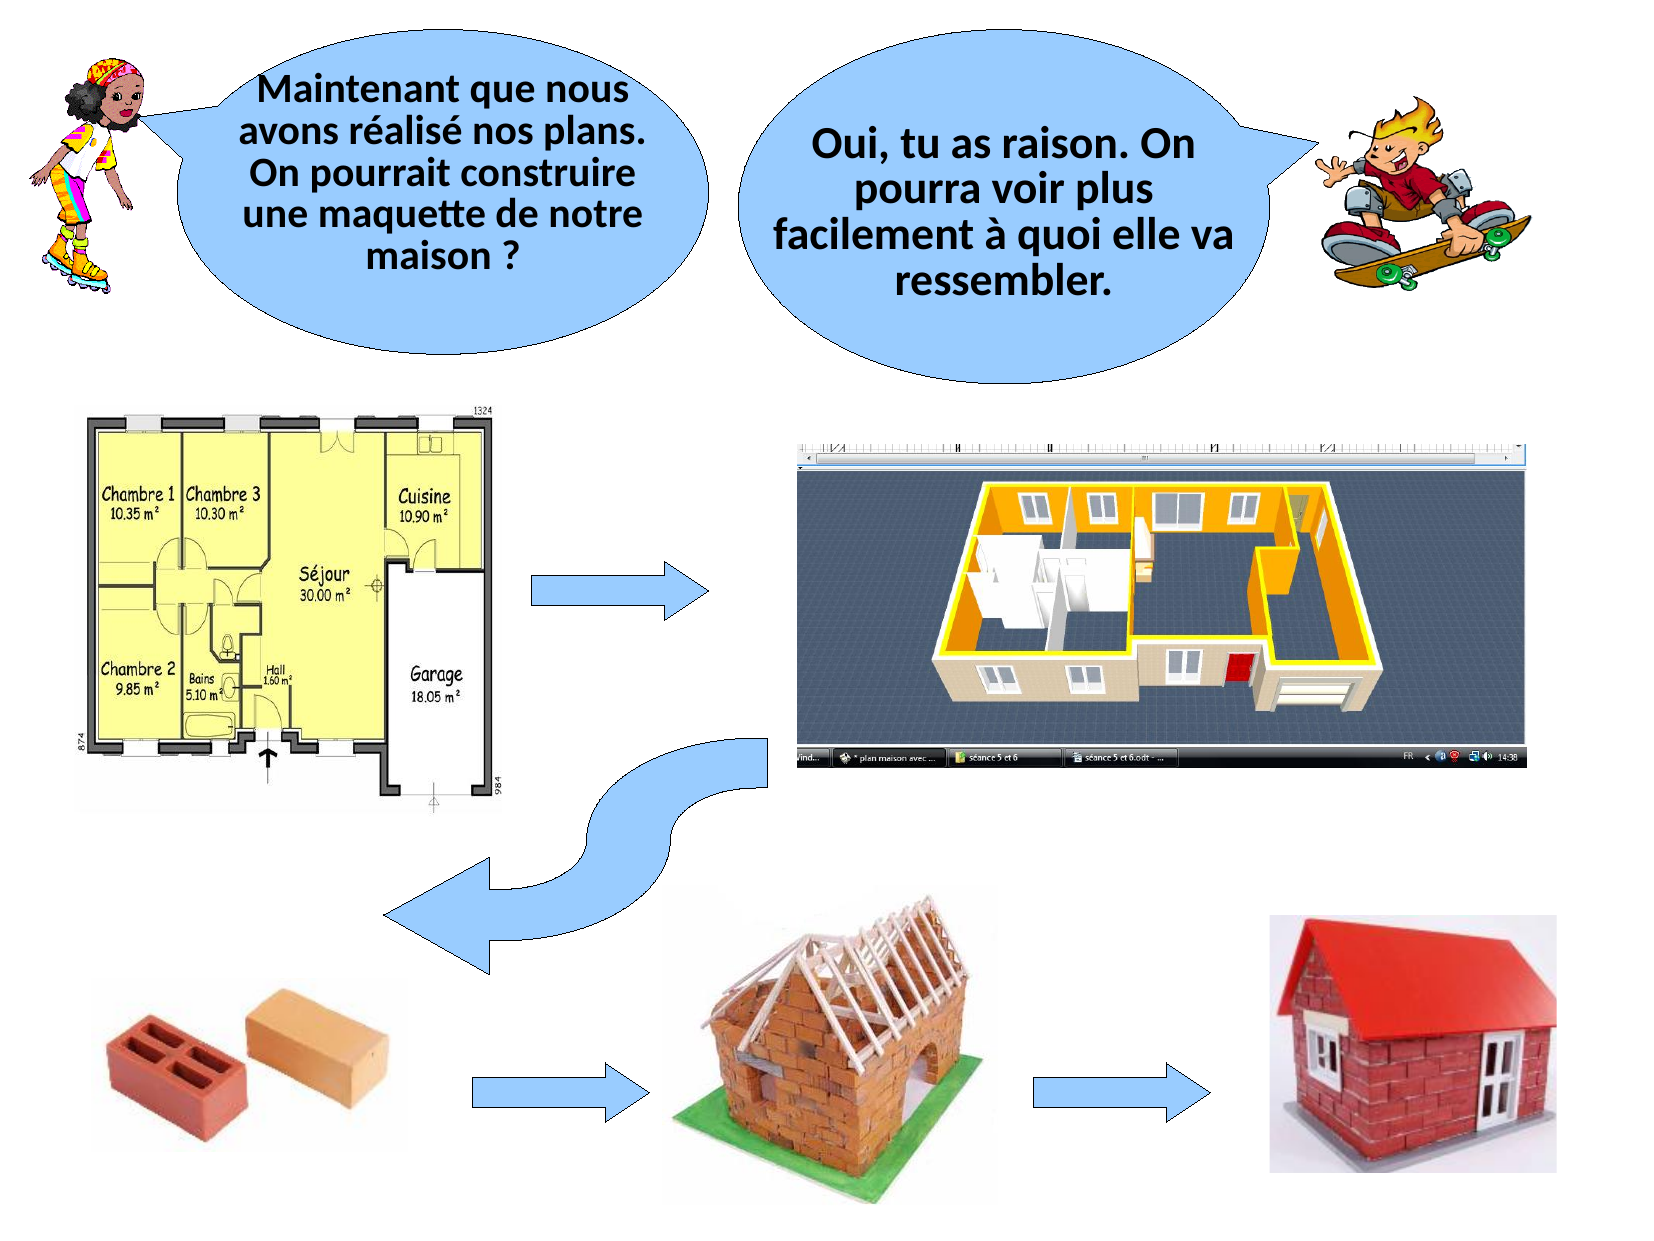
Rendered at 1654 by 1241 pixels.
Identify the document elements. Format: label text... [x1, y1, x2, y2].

text_box [680, 118, 709, 266]
text_box [775, 29, 1233, 116]
picture [29, 58, 144, 296]
text_box [858, 355, 1150, 384]
picture [91, 978, 414, 1152]
picture [1312, 93, 1536, 296]
picture [662, 885, 1004, 1211]
text_box Oui, tu as raison. On pourra voir plus facilement à quoi elle va ressembler. [738, 116, 1270, 355]
text_box [531, 561, 709, 621]
text_box [137, 107, 206, 266]
text_box Maintenant que nous avons réalisé nos plans. On pourrait construire une maquette de notre maison ? [206, 64, 680, 335]
text_box [472, 1062, 650, 1123]
picture [797, 444, 1527, 768]
text_box [1270, 132, 1319, 184]
text_box [383, 738, 768, 975]
text_box [1033, 1062, 1211, 1123]
text_box [279, 29, 607, 64]
text_box [317, 335, 569, 355]
picture [1269, 915, 1557, 1173]
picture [74, 405, 502, 827]
